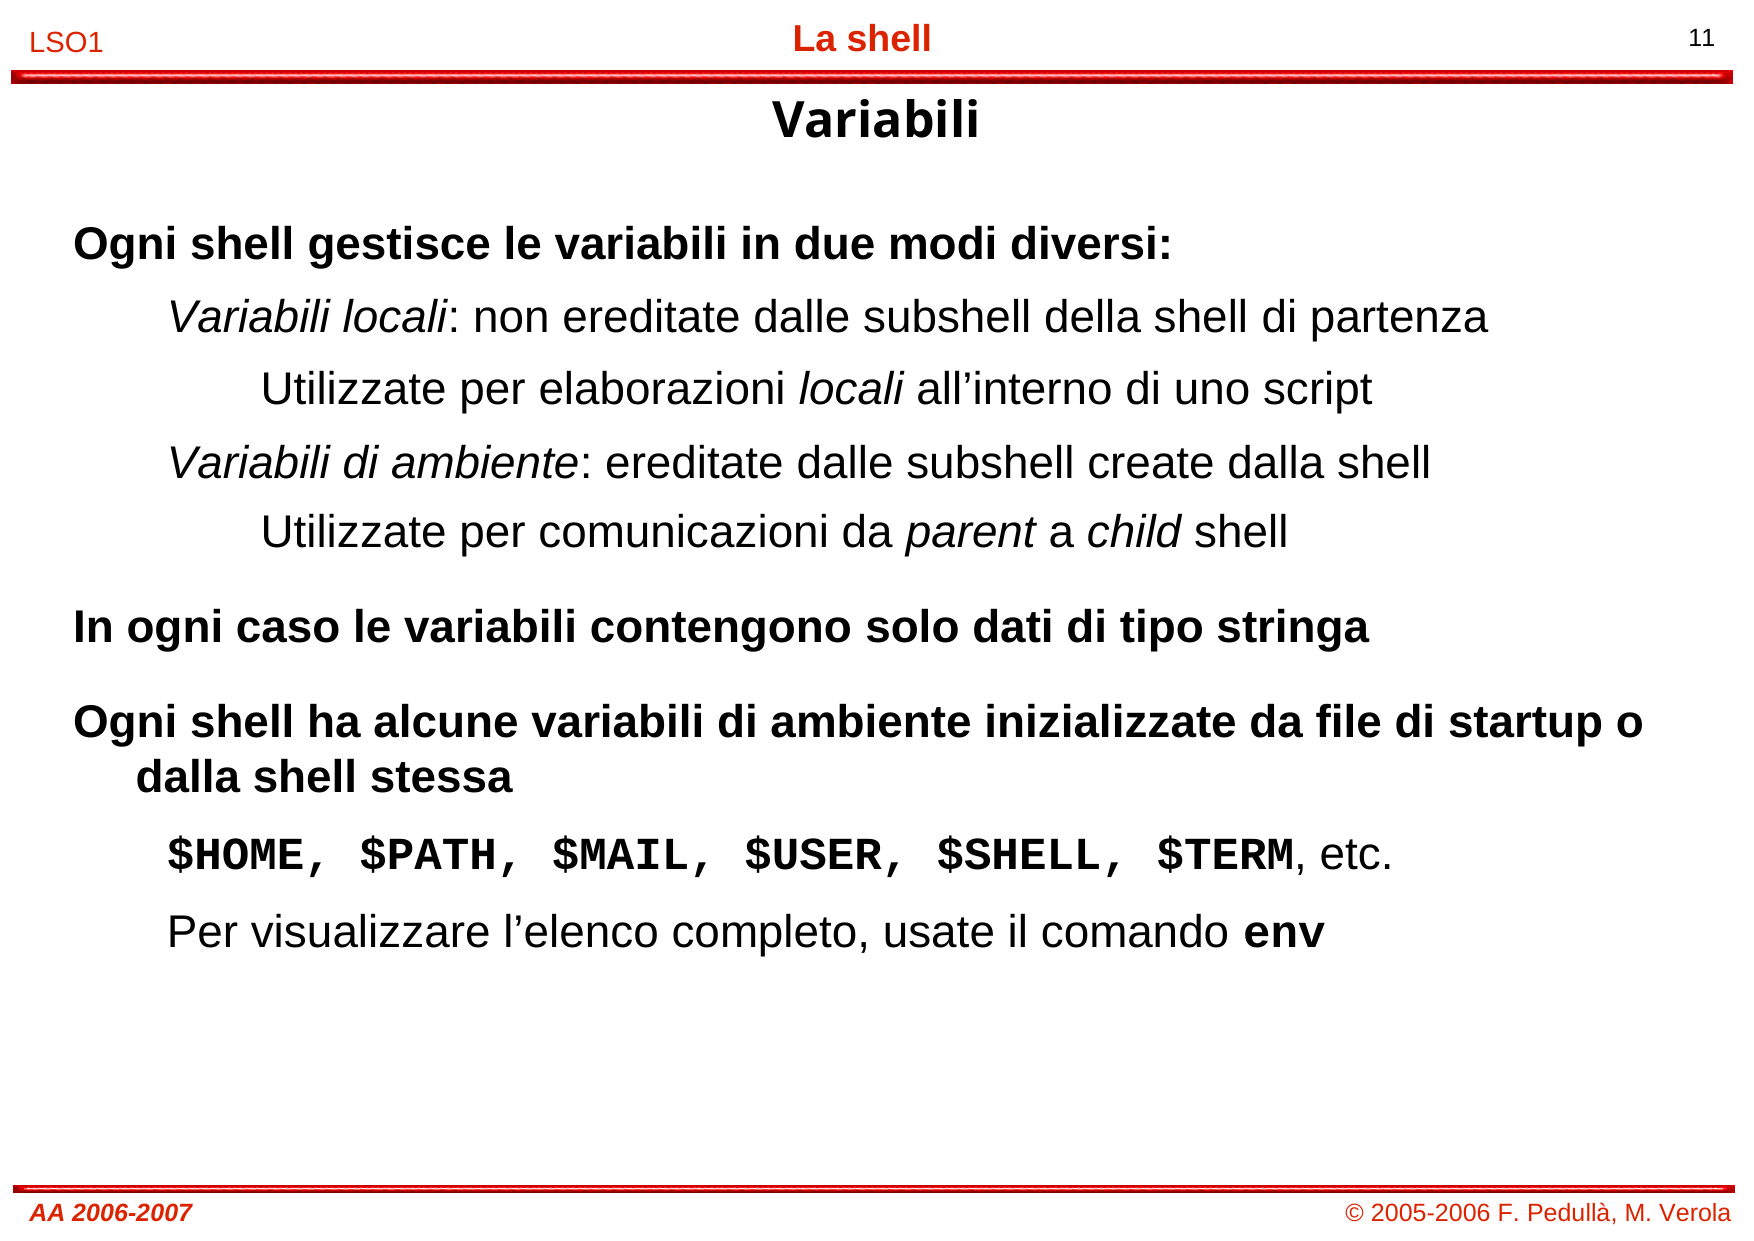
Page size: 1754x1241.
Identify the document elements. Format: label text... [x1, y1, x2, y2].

list Ogni shell gestisce le variabili in due modi diversi: Variabili locali: non ereditate dalle subshell della shell di partenza Utilizzate per elaborazioni locali all’interno di uno script Variabili di ambiente: ereditate dalle subshell create dalla shell Utilizzate per comunicazioni da parent a child shell In ogni caso le variabili contengono solo dati di tipo stringa Ogni shell ha alcune variabili di ambiente inizializzate da file di startup o dalla shell stessa $HOME, $PATH, $MAIL, $USER, $SHELL, $TERM, etc. Per visualizzare l’elenco completo, usate il comando env [58, 206, 1696, 1092]
picture [13, 1185, 1735, 1193]
picture [11, 70, 1733, 84]
title Variabili [747, 72, 1006, 168]
